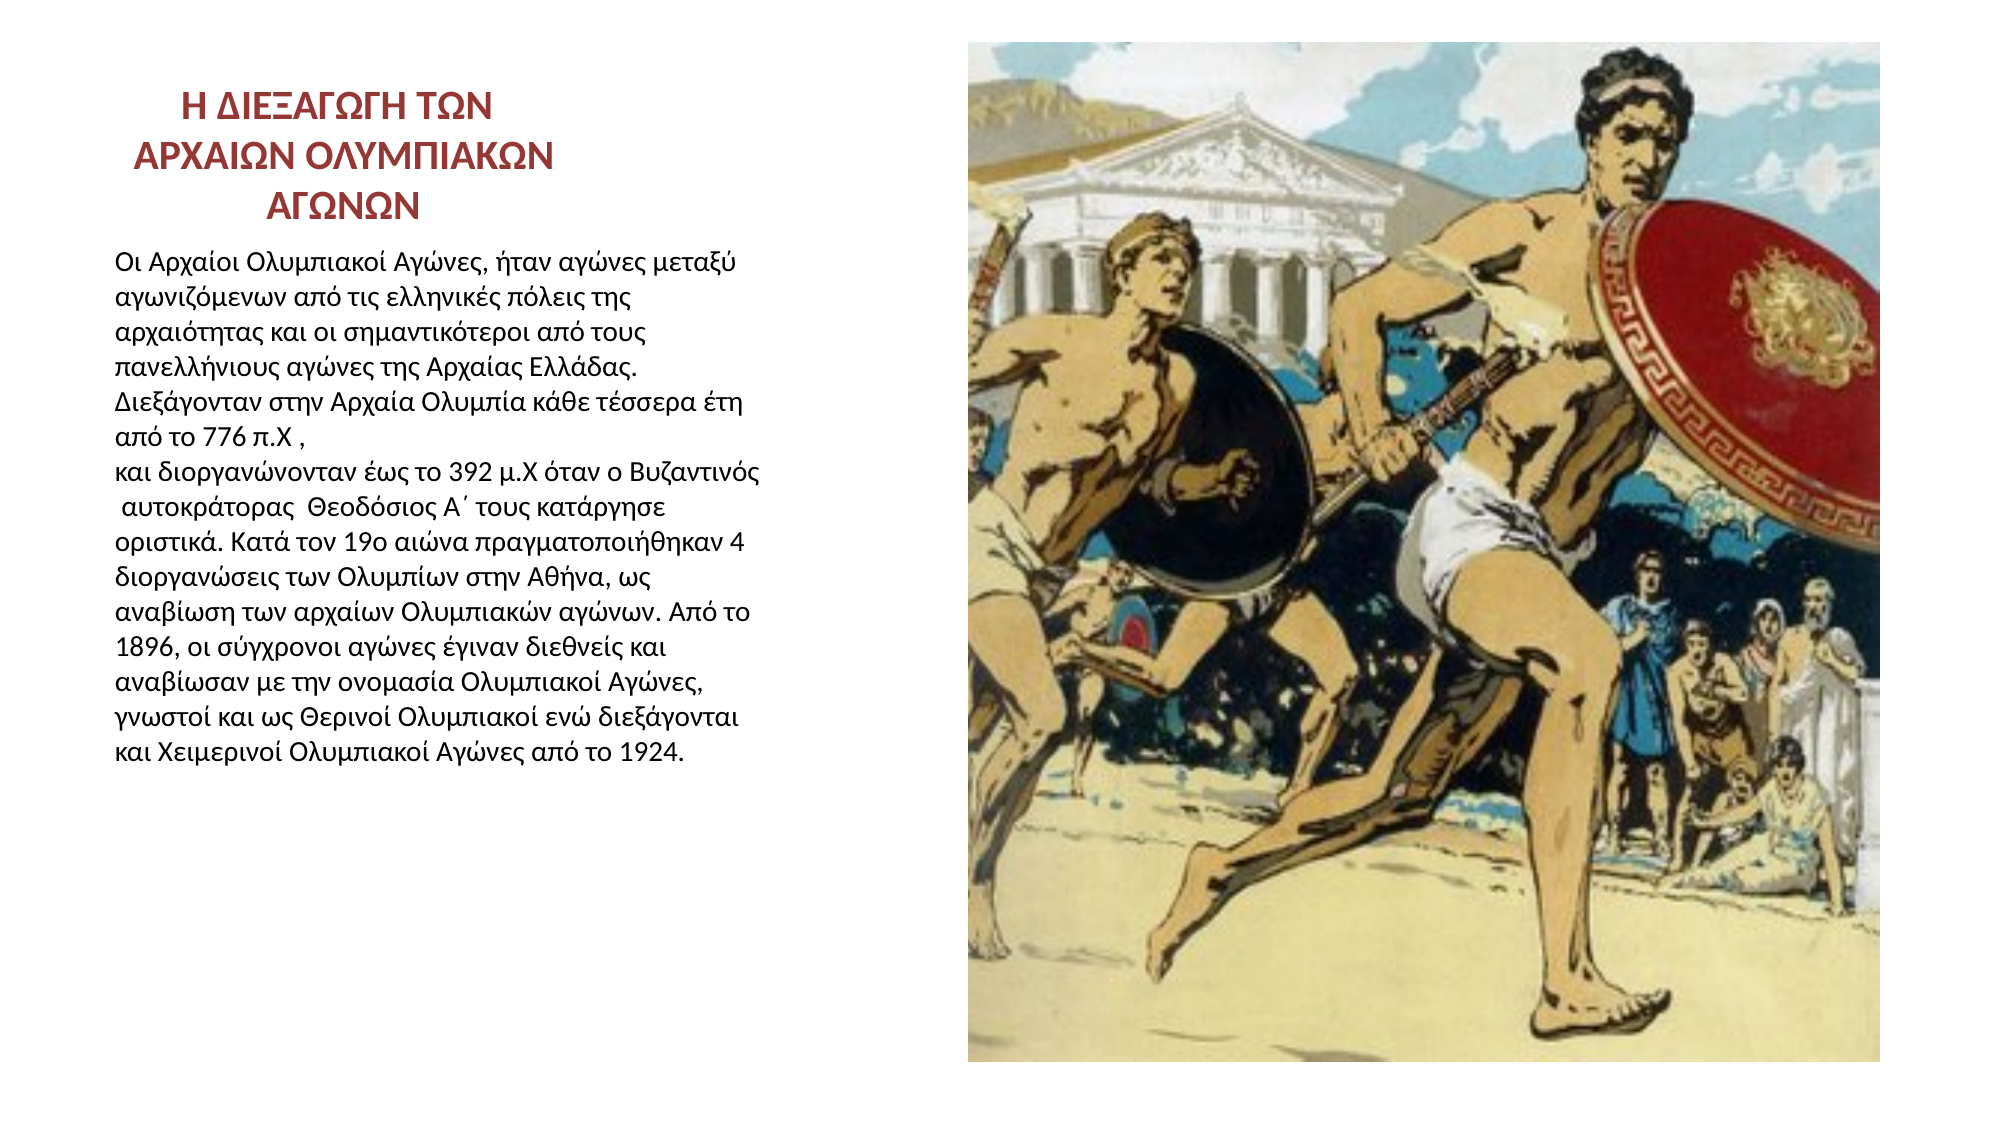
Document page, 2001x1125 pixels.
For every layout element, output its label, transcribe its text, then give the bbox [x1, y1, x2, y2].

title Η ΔΙΕΞΑΓΩΓΗ ΤΩΝ ΑΡΧΑΙΩΝ ΟΛΥΜΠΙΑΚΩΝ ΑΓΩΝΩΝ [99, 44, 758, 235]
picture [968, 42, 1880, 1062]
list Οι Αρχαίοι Ολυμπιακοί Αγώνες, ήταν αγώνες μεταξύ αγωνιζόμενων από τις ελληνικές πόλεις της αρχαιότητας και οι σημαντικότεροι από τους πανελλήνιους αγώνες της Αρχαίας Ελλάδας. Διεξάγονταν στην Αρχαία Ολυμπία κάθε τέσσερα έτη από το 776 π.Χ , και διοργανώνονταν έως το 392 μ.Χ όταν ο Βυζαντινός αυτοκράτορας Θεοδόσιος Α΄ τους κατάργησε οριστικά. Κατά τον 19ο αιώνα πραγματοποιήθηκαν 4 διοργανώσεις των Ολυμπίων στην Αθήνα, ως αναβίωση των αρχαίων Ολυμπιακών αγώνων. Από το 1896, οι σύγχρονοι αγώνες έγιναν διεθνείς και αναβίωσαν με την ονομασία Ολυμπιακοί Αγώνες, γνωστοί και ως Θερινοί Ολυμπιακοί ενώ διεξάγονται και Χειμερινοί Ολυμπιακοί Αγώνες από το 1924. [99, 235, 780, 1005]
